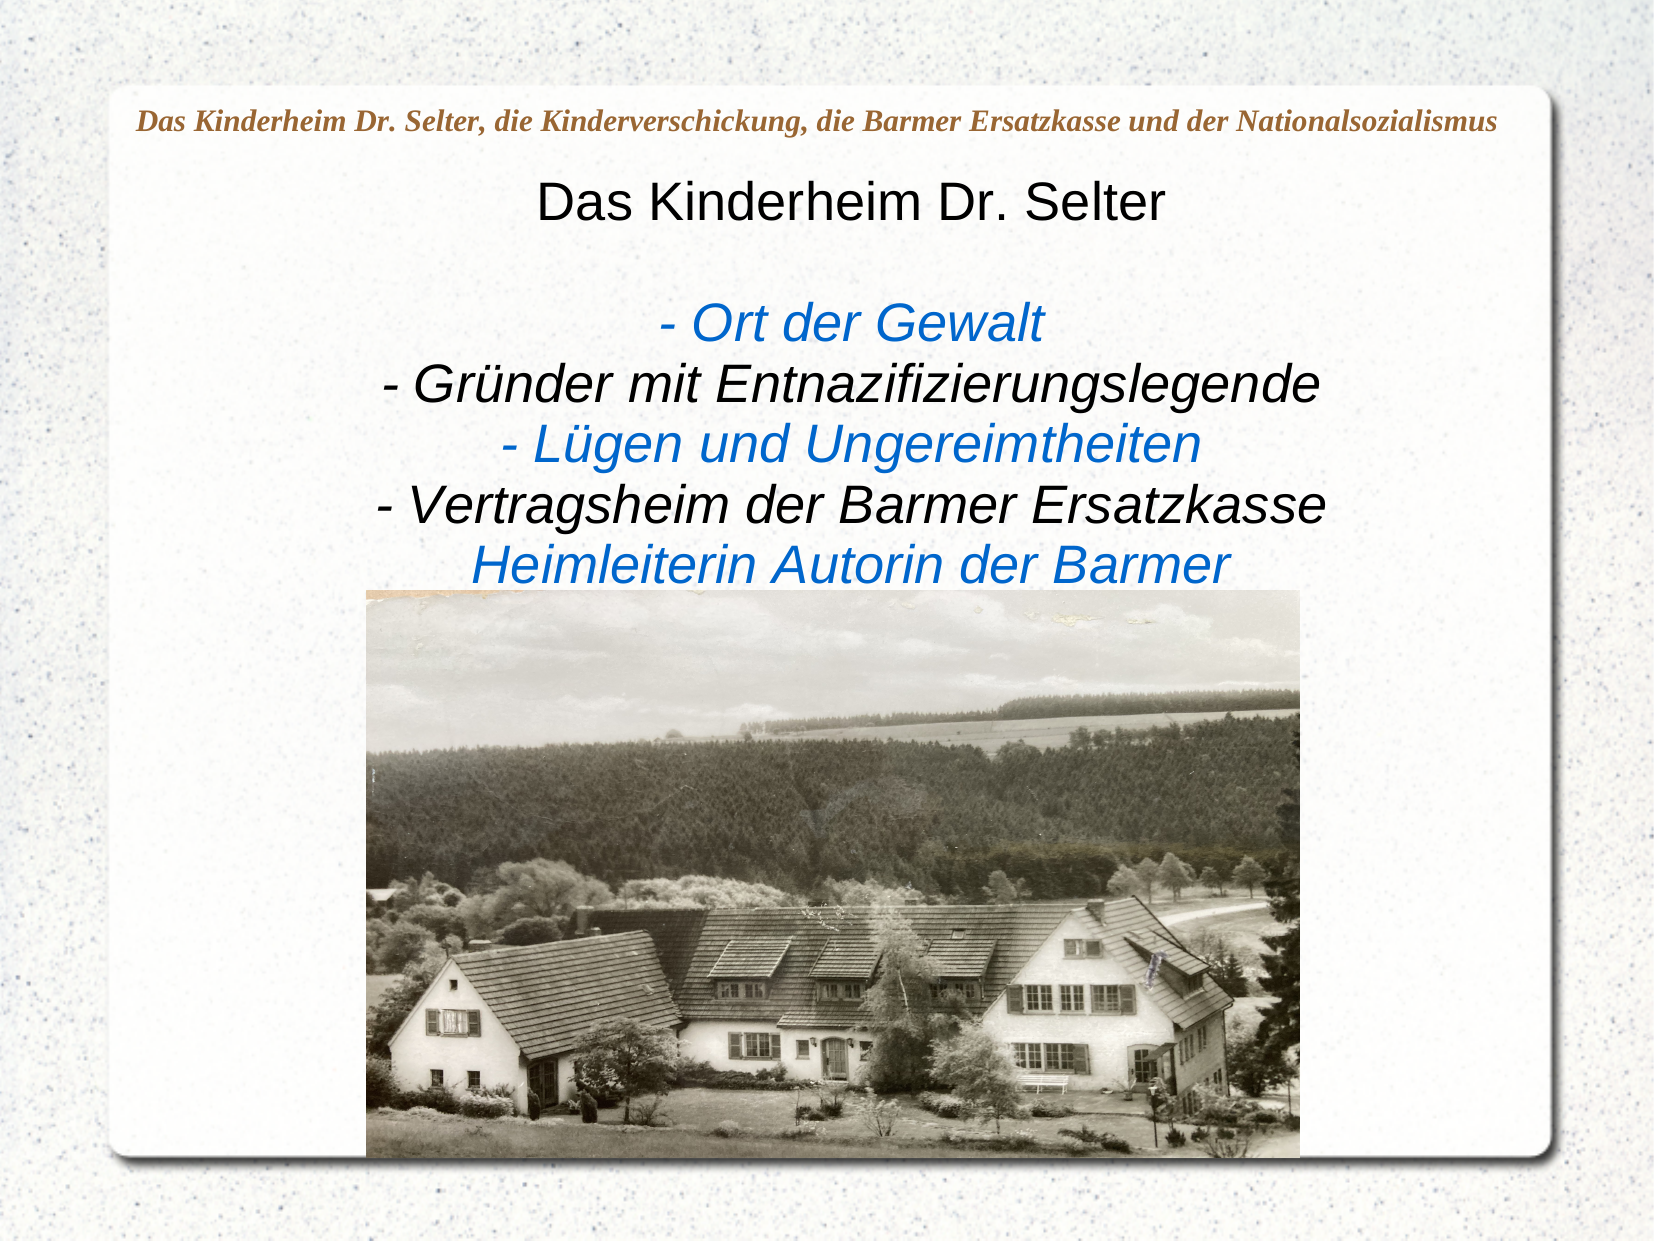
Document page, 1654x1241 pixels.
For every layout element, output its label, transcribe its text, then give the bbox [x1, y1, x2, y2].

picture [0, 0, 1654, 1241]
title Das Kinderheim Dr. Selter, die Kinderverschickung, die Barmer Ersatzkasse und der Nationalsozialismus [88, 17, 1548, 225]
subtitle Das Kinderheim Dr. Selter - Ort der Gewalt - Gründer mit Entnazifizierungslegende - Lügen und Ungereimtheiten - Vertragsheim der Barmer Ersatzkasse Heimleiterin Autorin der Barmer [156, 51, 1548, 1199]
